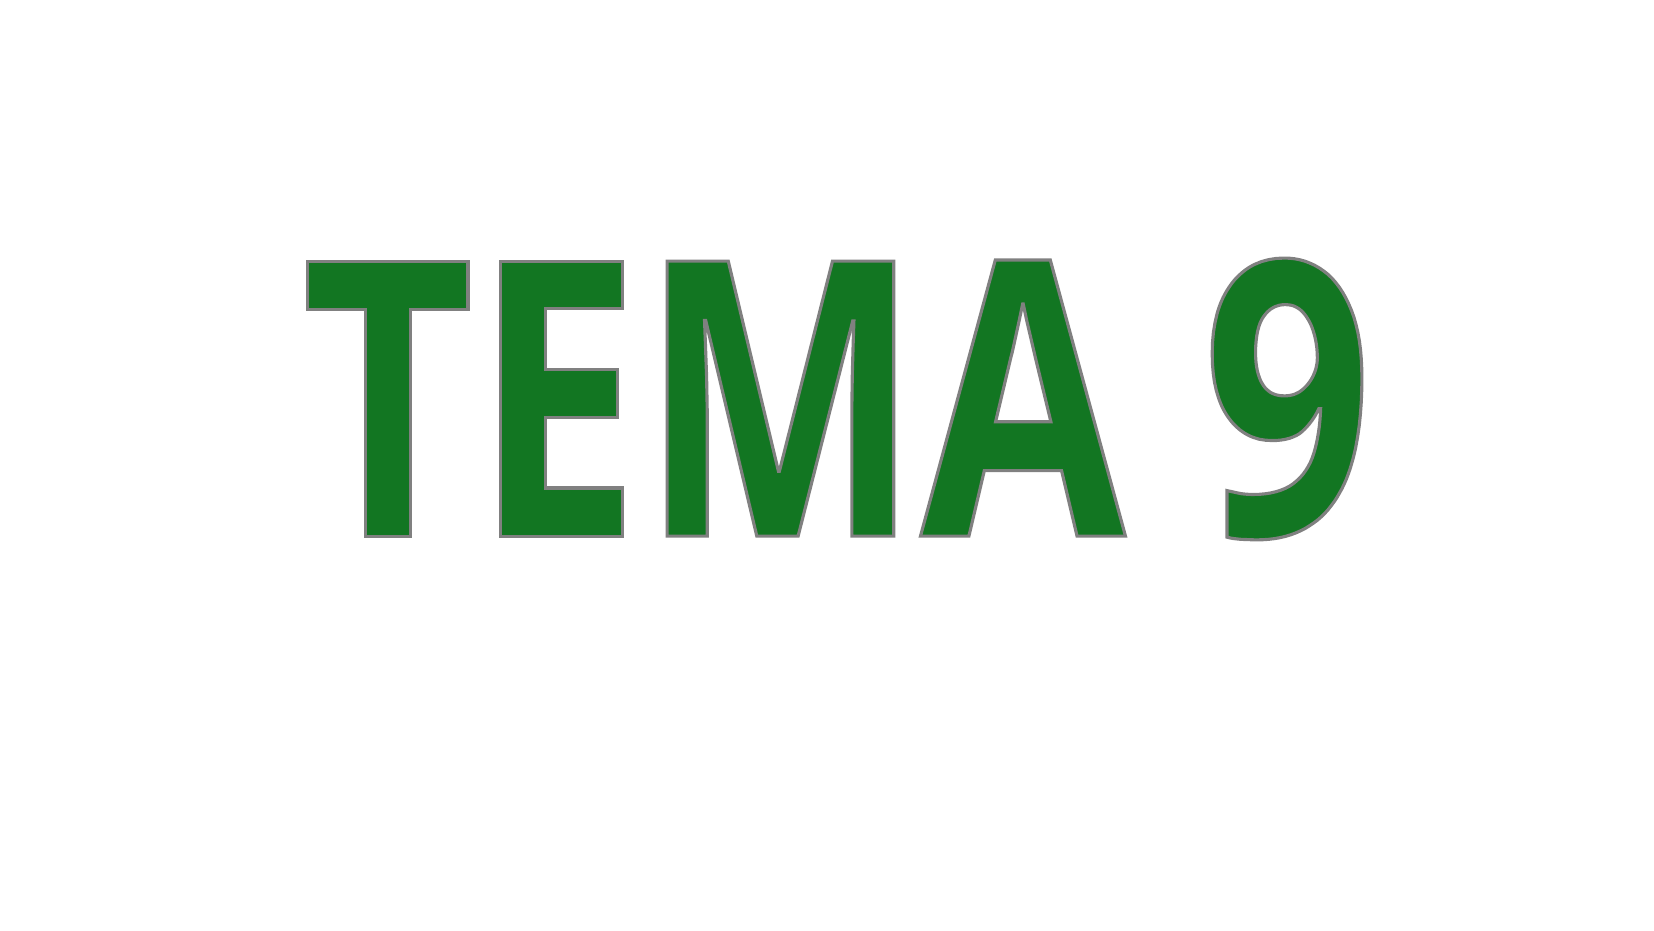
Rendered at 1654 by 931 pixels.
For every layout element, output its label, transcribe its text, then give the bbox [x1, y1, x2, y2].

text_box TEMA 9 [500, 261, 623, 537]
text_box TEMA 9 [307, 261, 469, 537]
text_box TEMA 9 [1212, 258, 1362, 540]
text_box TEMA 9 [667, 261, 894, 537]
text_box TEMA 9 [920, 259, 1126, 537]
